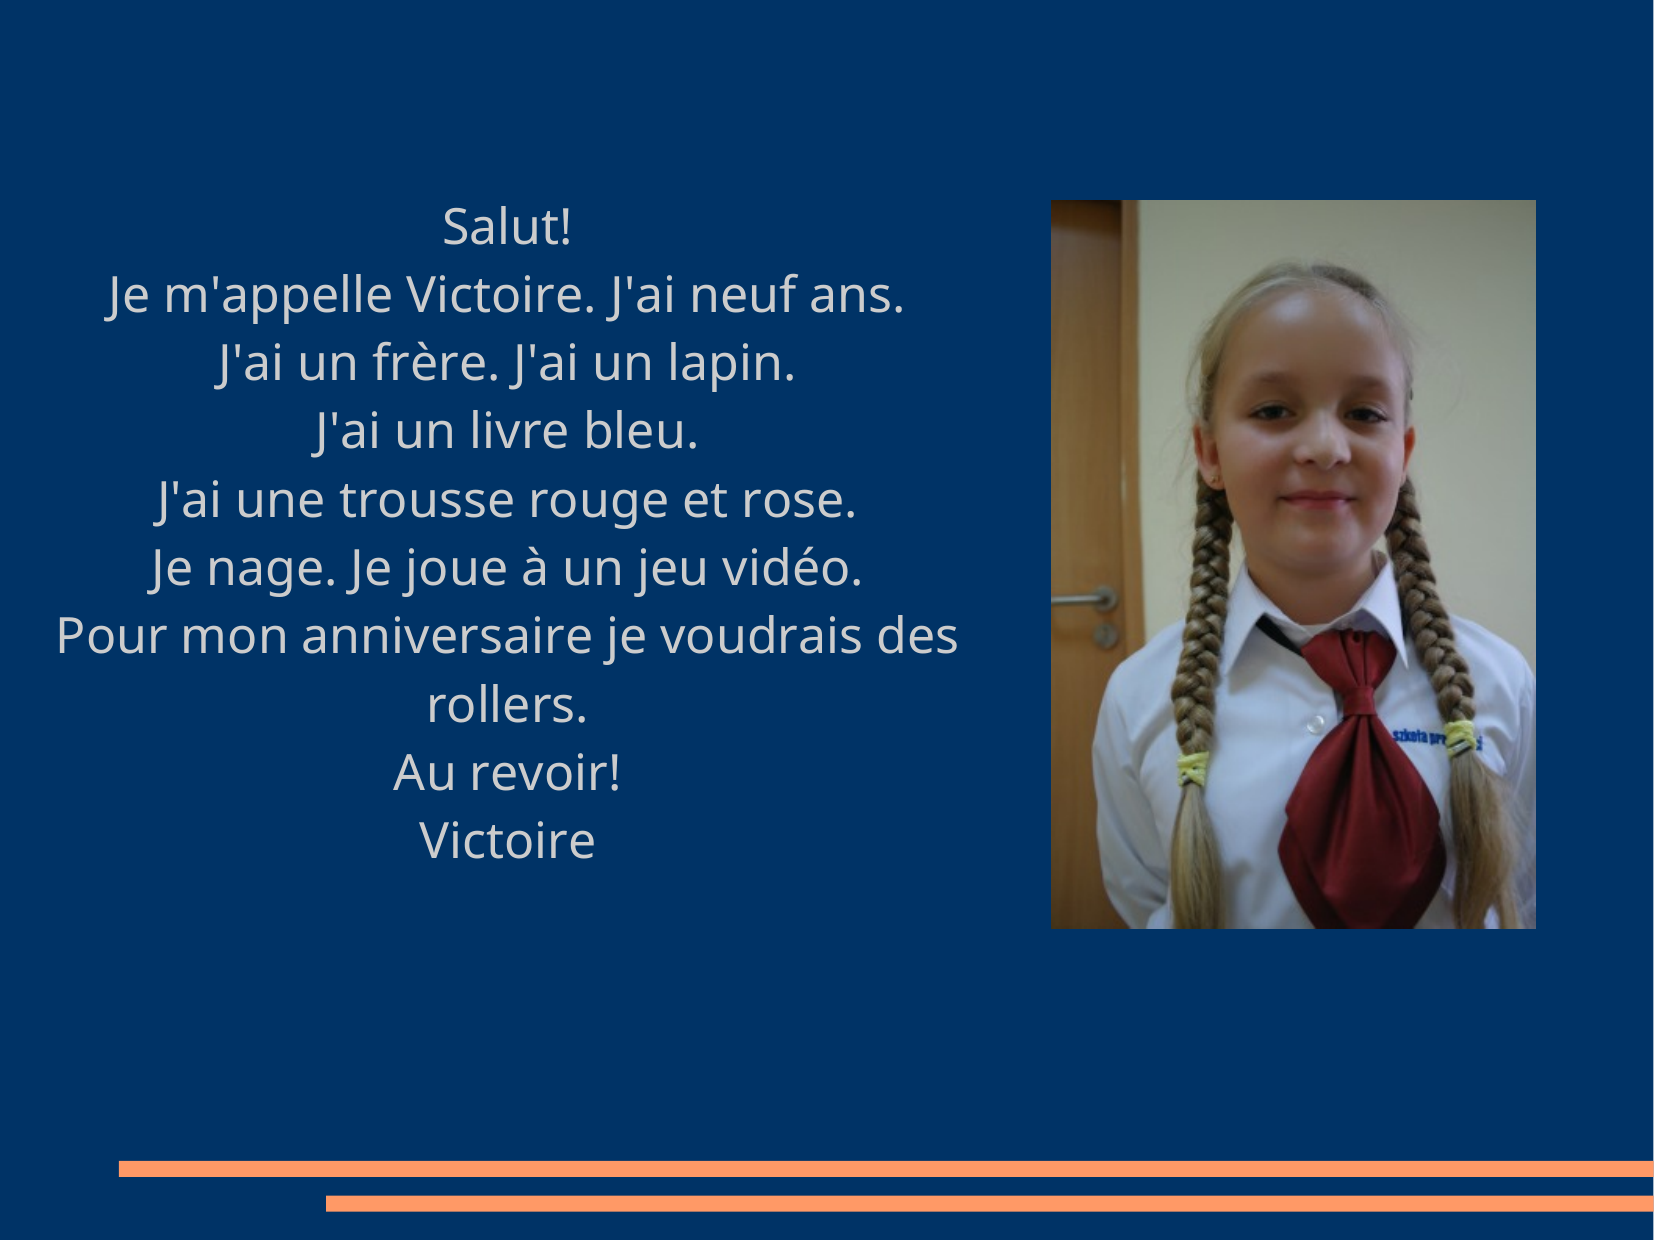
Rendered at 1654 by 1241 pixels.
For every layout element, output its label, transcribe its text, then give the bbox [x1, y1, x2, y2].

picture [1051, 200, 1536, 929]
subtitle Salut! Je m'appelle Victoire. J'ai neuf ans. J'ai un frère. J'ai un lapin. J'ai un livre bleu. J'ai une trousse rouge et rose. Je nage. Je joue à un jeu vidéo. Pour mon anniversaire je voudrais des rollers. Au revoir! Victoire [23, 257, 993, 807]
